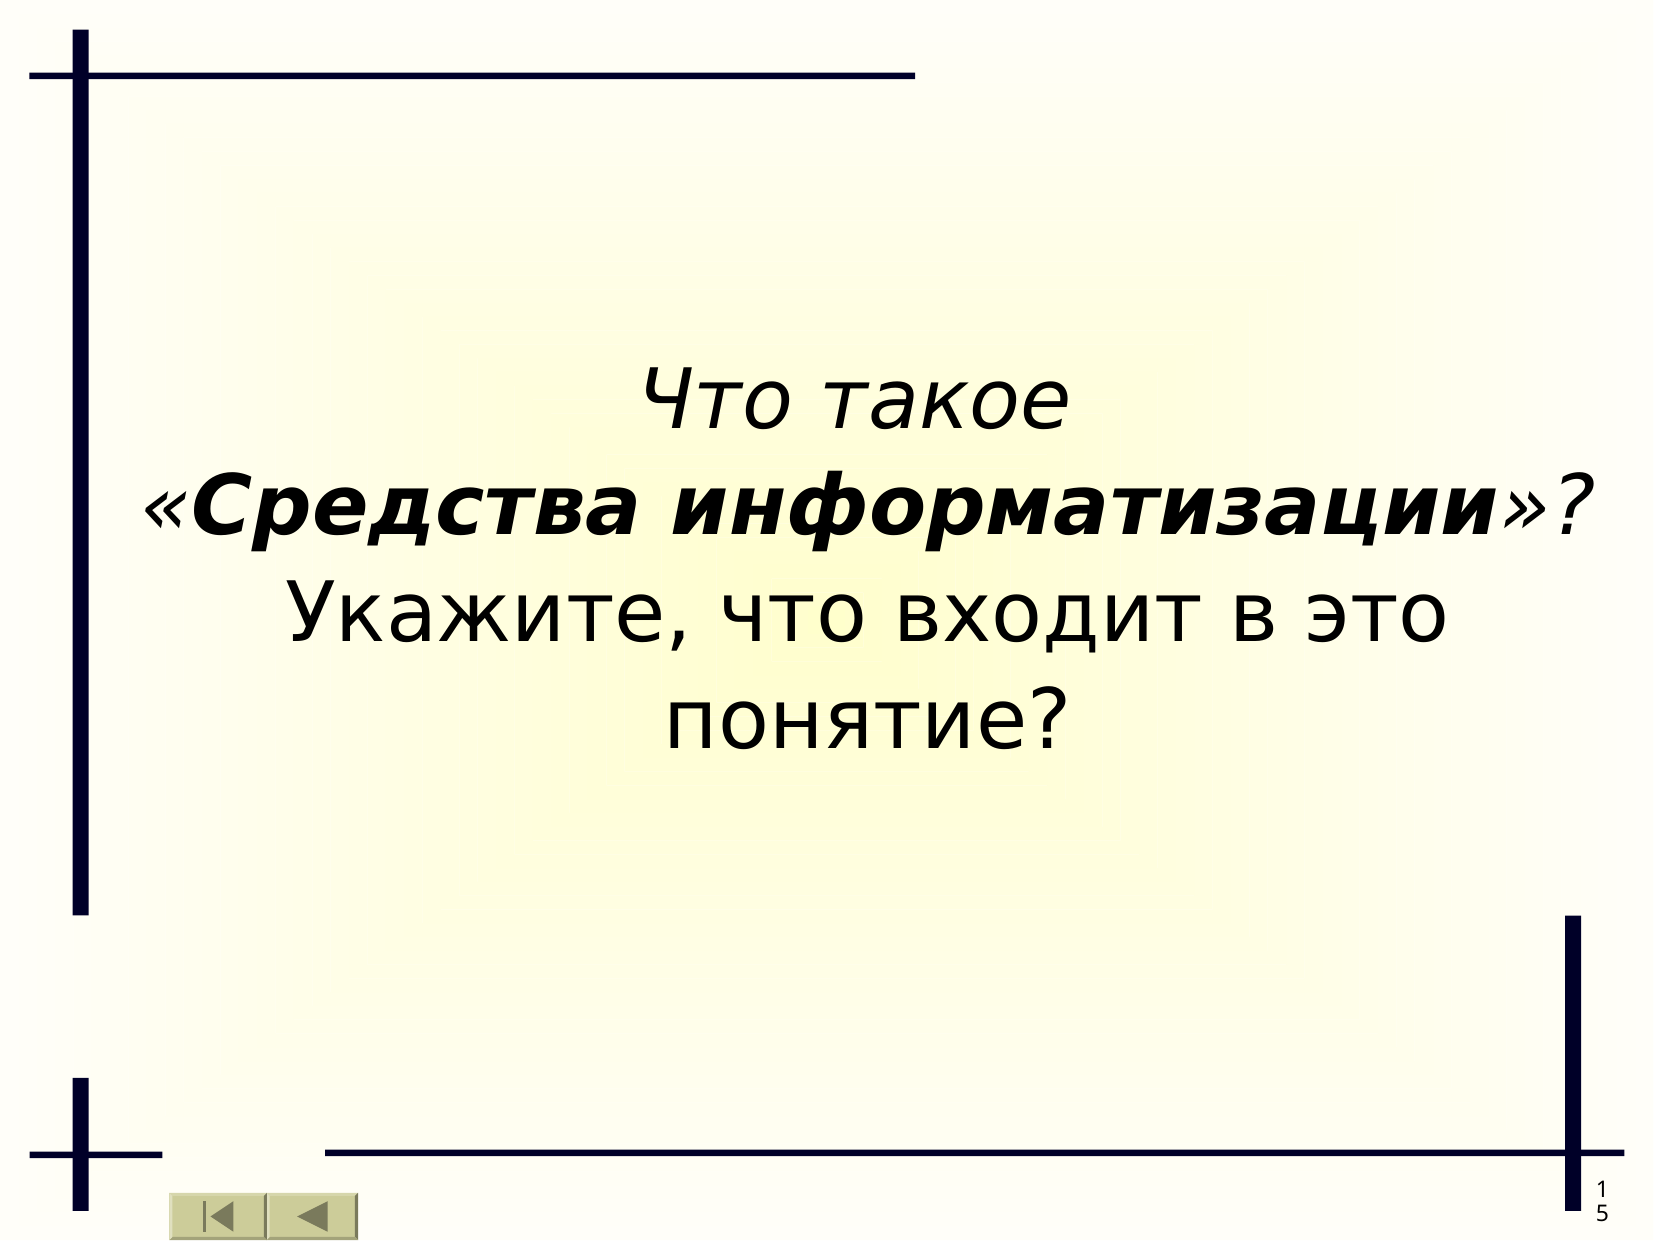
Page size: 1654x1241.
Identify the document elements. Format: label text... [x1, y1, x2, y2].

text_box Что такое «Средства информатизации»? Укажите, что входит в это понятие? [88, 333, 1648, 776]
text_box [170, 1192, 359, 1241]
